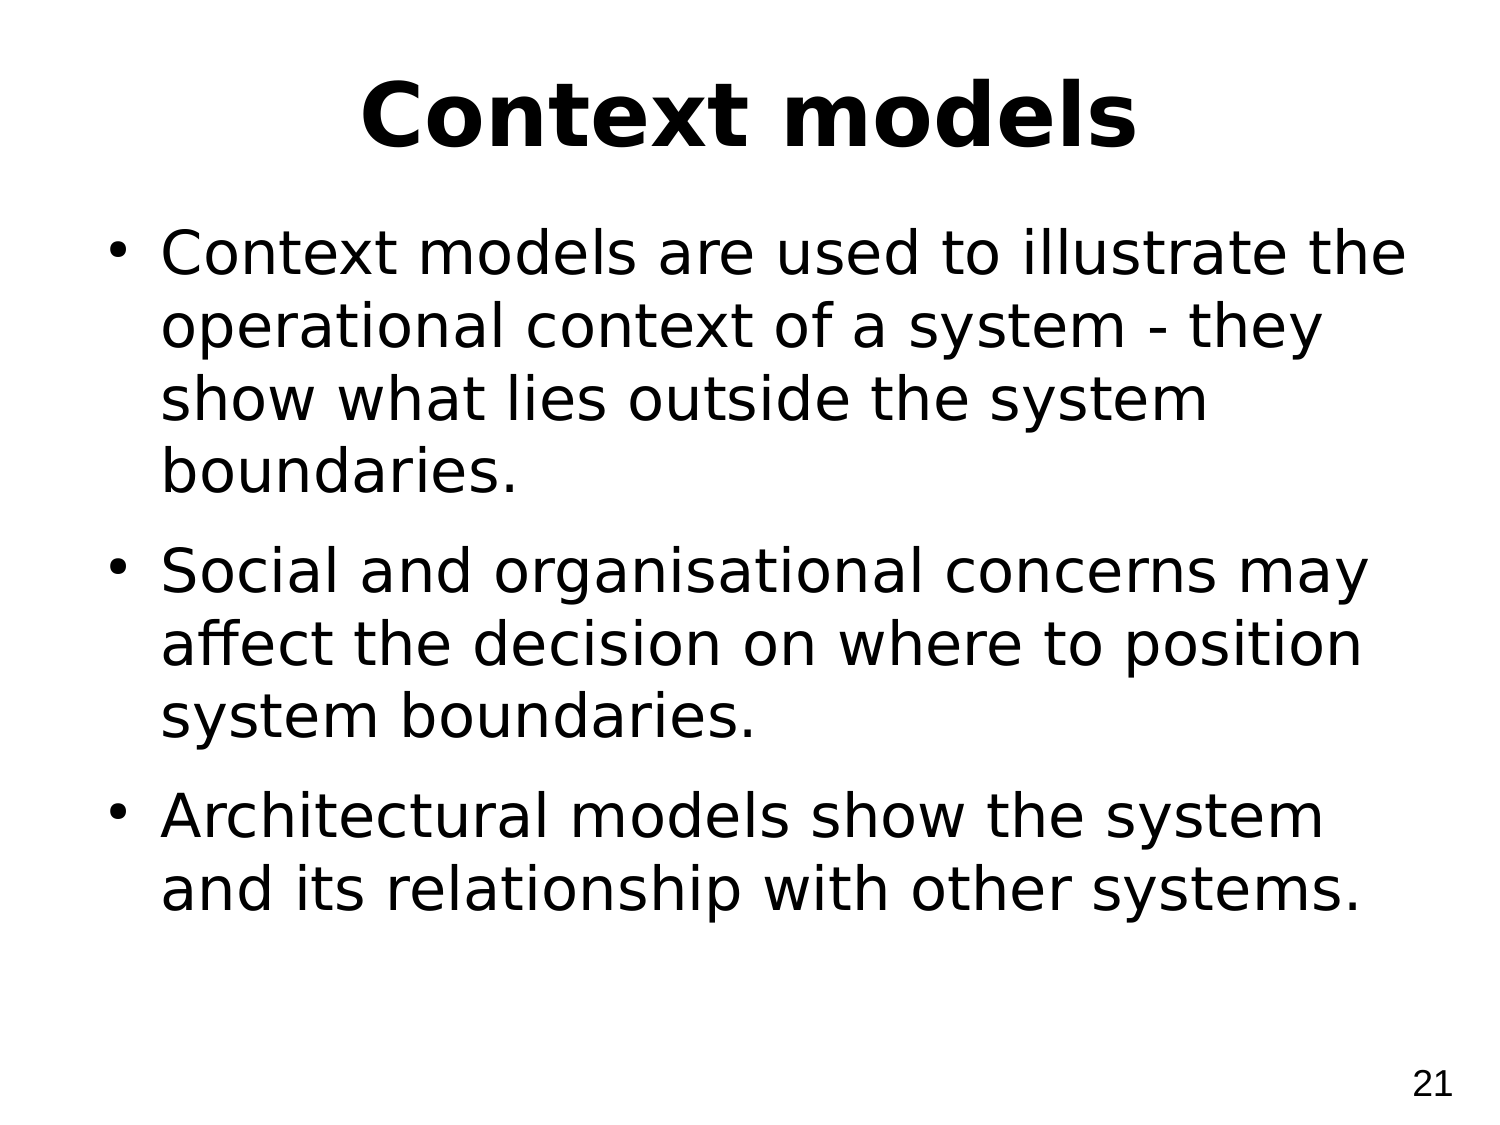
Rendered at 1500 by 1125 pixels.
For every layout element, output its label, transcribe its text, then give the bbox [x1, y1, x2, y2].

title Context models [75, 44, 1425, 177]
list Context models are used to illustrate the operational context of a system - they show what lies outside the system boundaries. Social and organisational concerns may affect the decision on where to position system boundaries. Architectural models show the system and its relationship with other systems. [75, 206, 1425, 1093]
